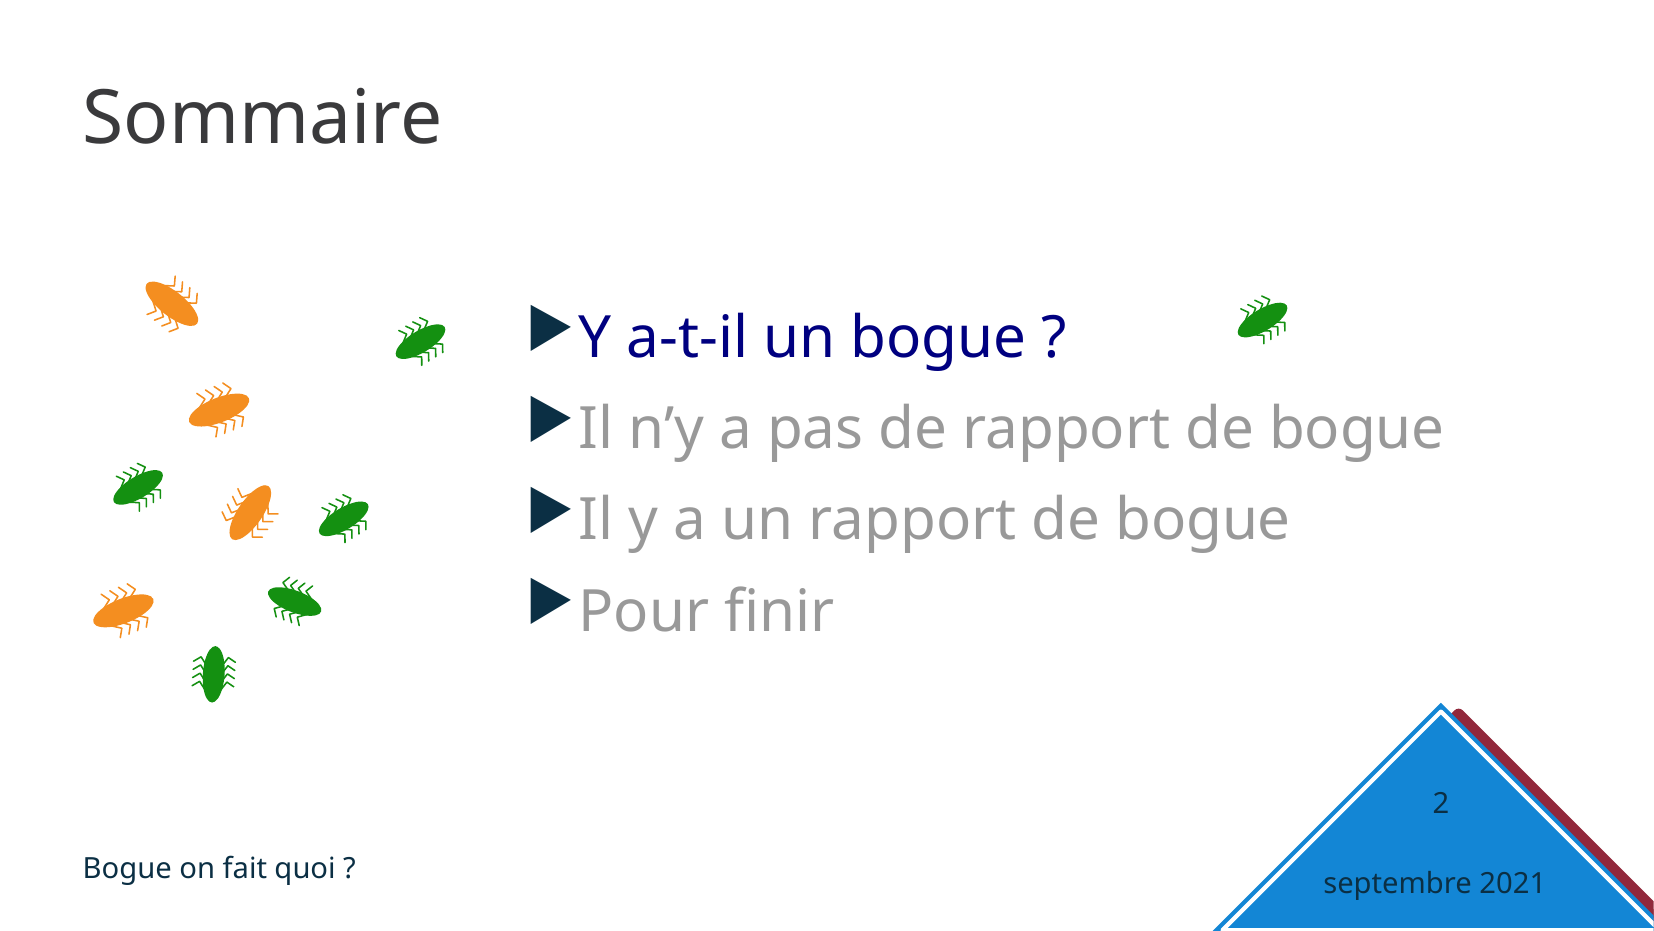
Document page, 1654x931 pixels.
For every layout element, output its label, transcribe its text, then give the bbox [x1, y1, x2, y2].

picture [1237, 295, 1288, 345]
picture [82, 572, 165, 650]
picture [178, 371, 260, 449]
picture [318, 494, 369, 544]
picture [259, 566, 330, 637]
picture [113, 462, 163, 512]
picture [179, 639, 249, 709]
picture [131, 265, 213, 343]
title Sommaire [82, 37, 1571, 193]
picture [395, 316, 446, 367]
picture [212, 472, 288, 553]
list Y a-t-il un bogue ? Il n’y a pas de rapport de bogue Il y a un rapport de bogue Pour finir [448, 283, 1471, 709]
